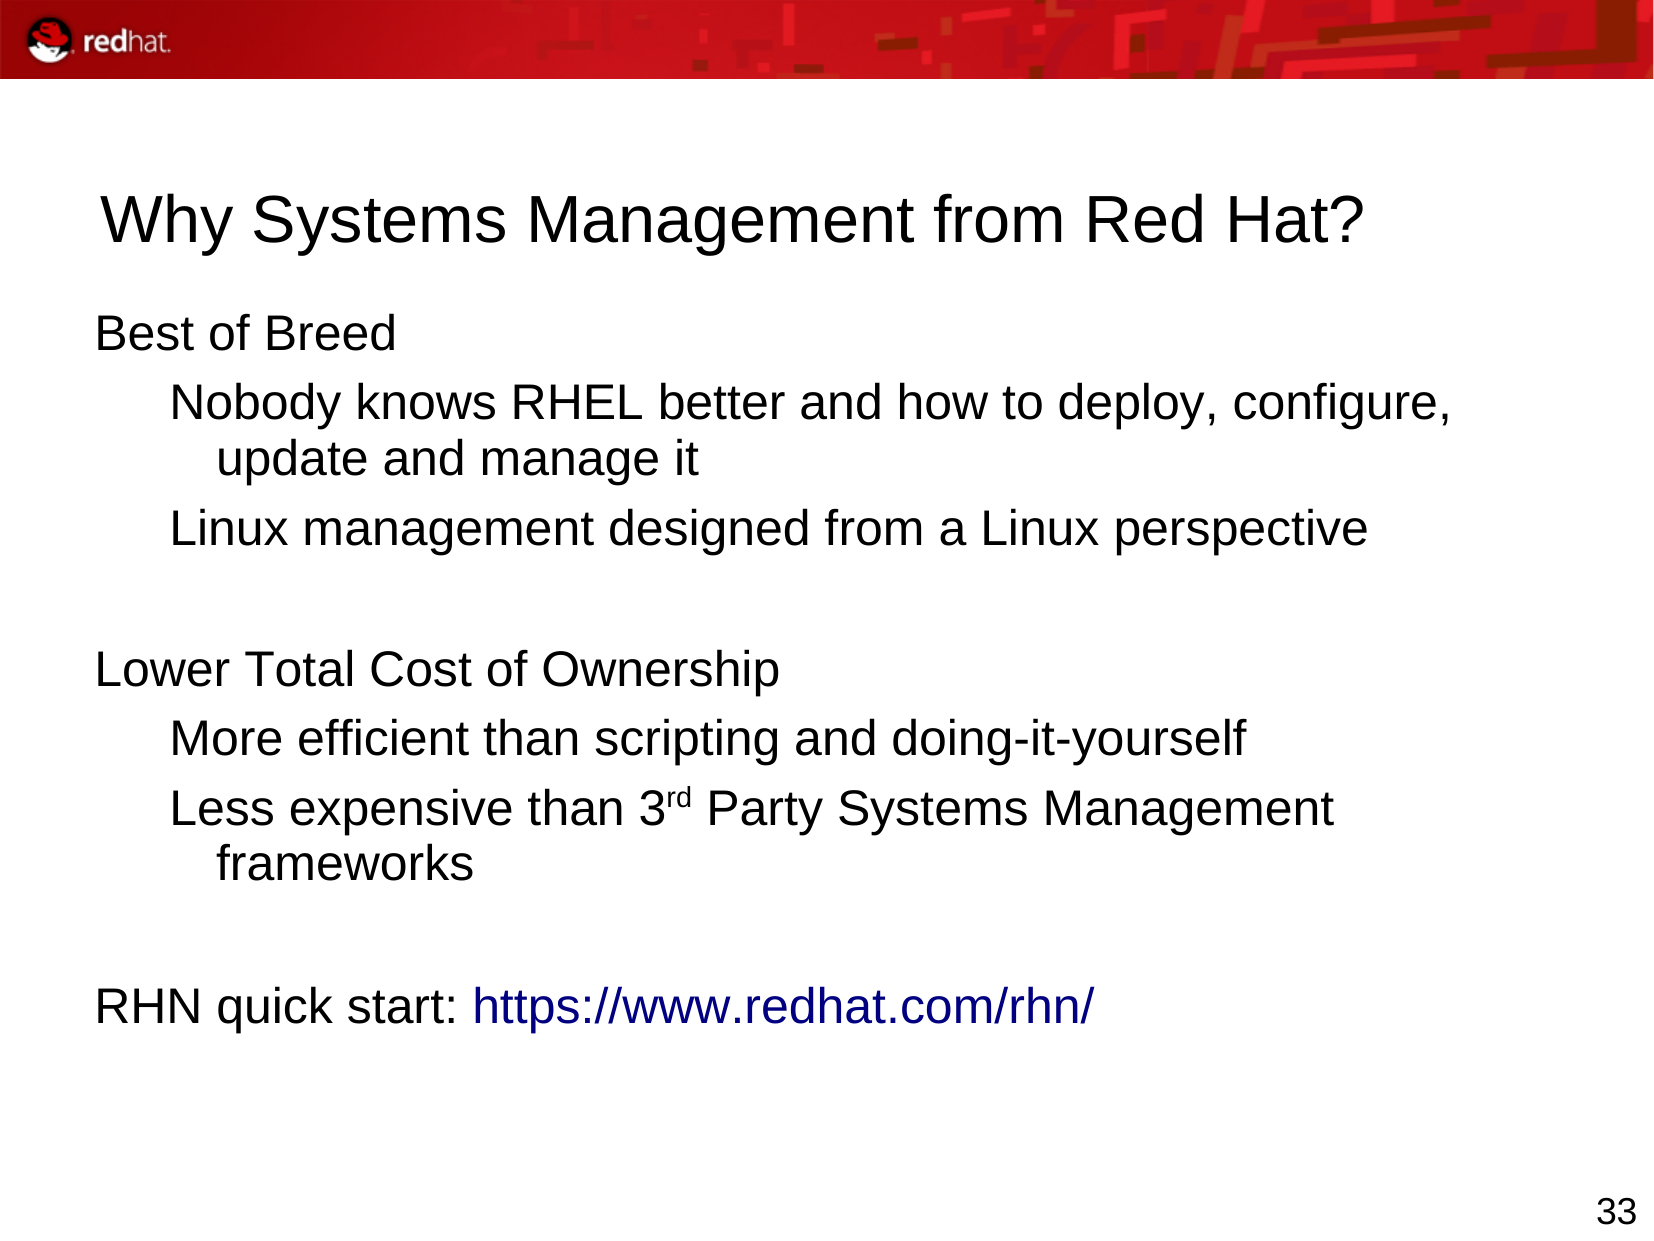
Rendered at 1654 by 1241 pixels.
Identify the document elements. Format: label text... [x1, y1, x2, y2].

picture [0, 0, 1654, 79]
list Best of Breed Nobody knows RHEL better and how to deploy, configure, update and manage it Linux management designed from a Linux perspective Lower Total Cost of Ownership More efficient than scripting and doing-it-yourself Less expensive than 3rd Party Systems Management frameworks RHN quick start: https://www.redhat.com/rhn/ [94, 304, 1500, 1159]
title Why Systems Management from Red Hat? [100, 171, 1506, 267]
